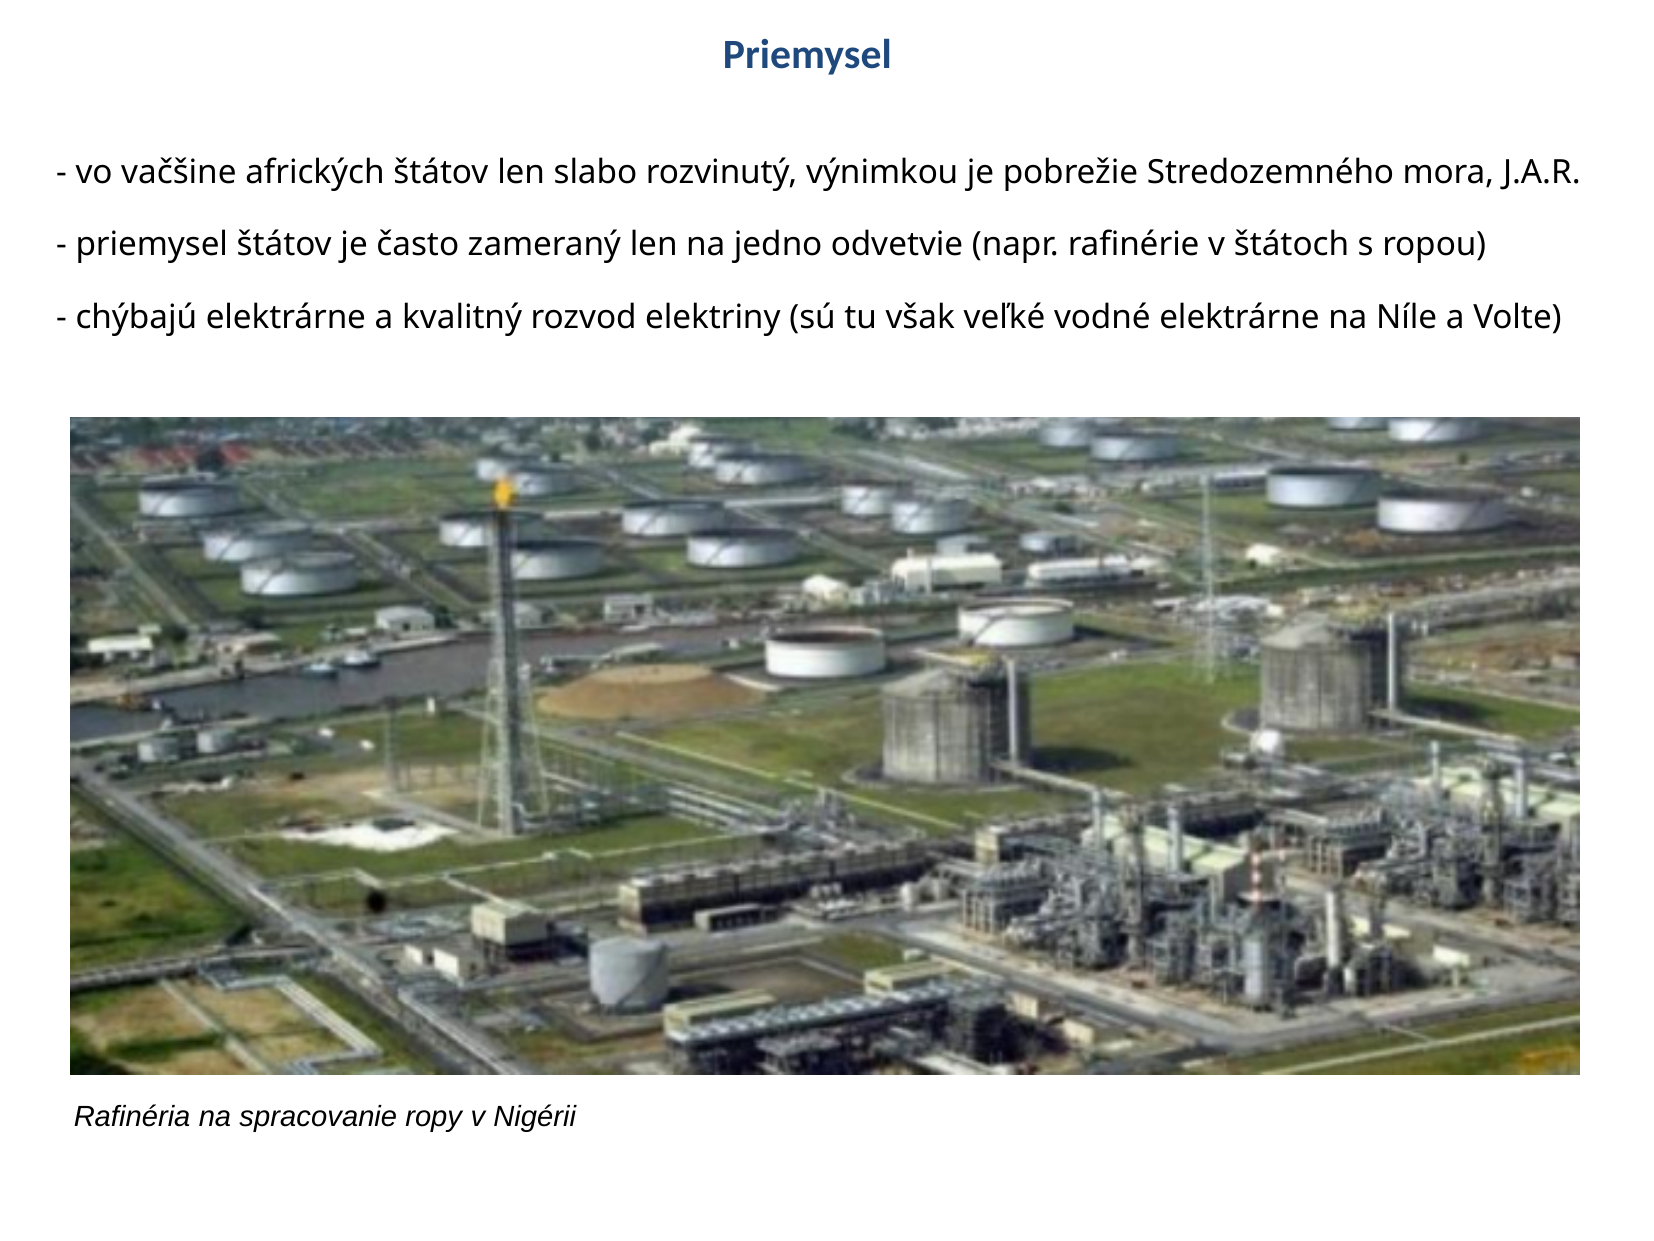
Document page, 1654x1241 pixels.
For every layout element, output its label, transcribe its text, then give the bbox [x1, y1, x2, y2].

text_box Rafinéria na spracovanie ropy v Nigérii [59, 1092, 1264, 1141]
text_box Priemysel [322, 18, 1292, 85]
picture [70, 417, 1580, 1075]
text_box - vo vačšine afrických štátov len slabo rozvinutý, výnimkou je pobrežie Stredozemného mora, J.A.R. - priemysel štátov je často zameraný len na jedno odvetvie (napr. rafinérie v štátoch s ropou) - chýbajú elektrárne a kvalitný rozvod elektriny (sú tu však veľké vodné elektrárne na Níle a Volte) [41, 122, 1619, 412]
